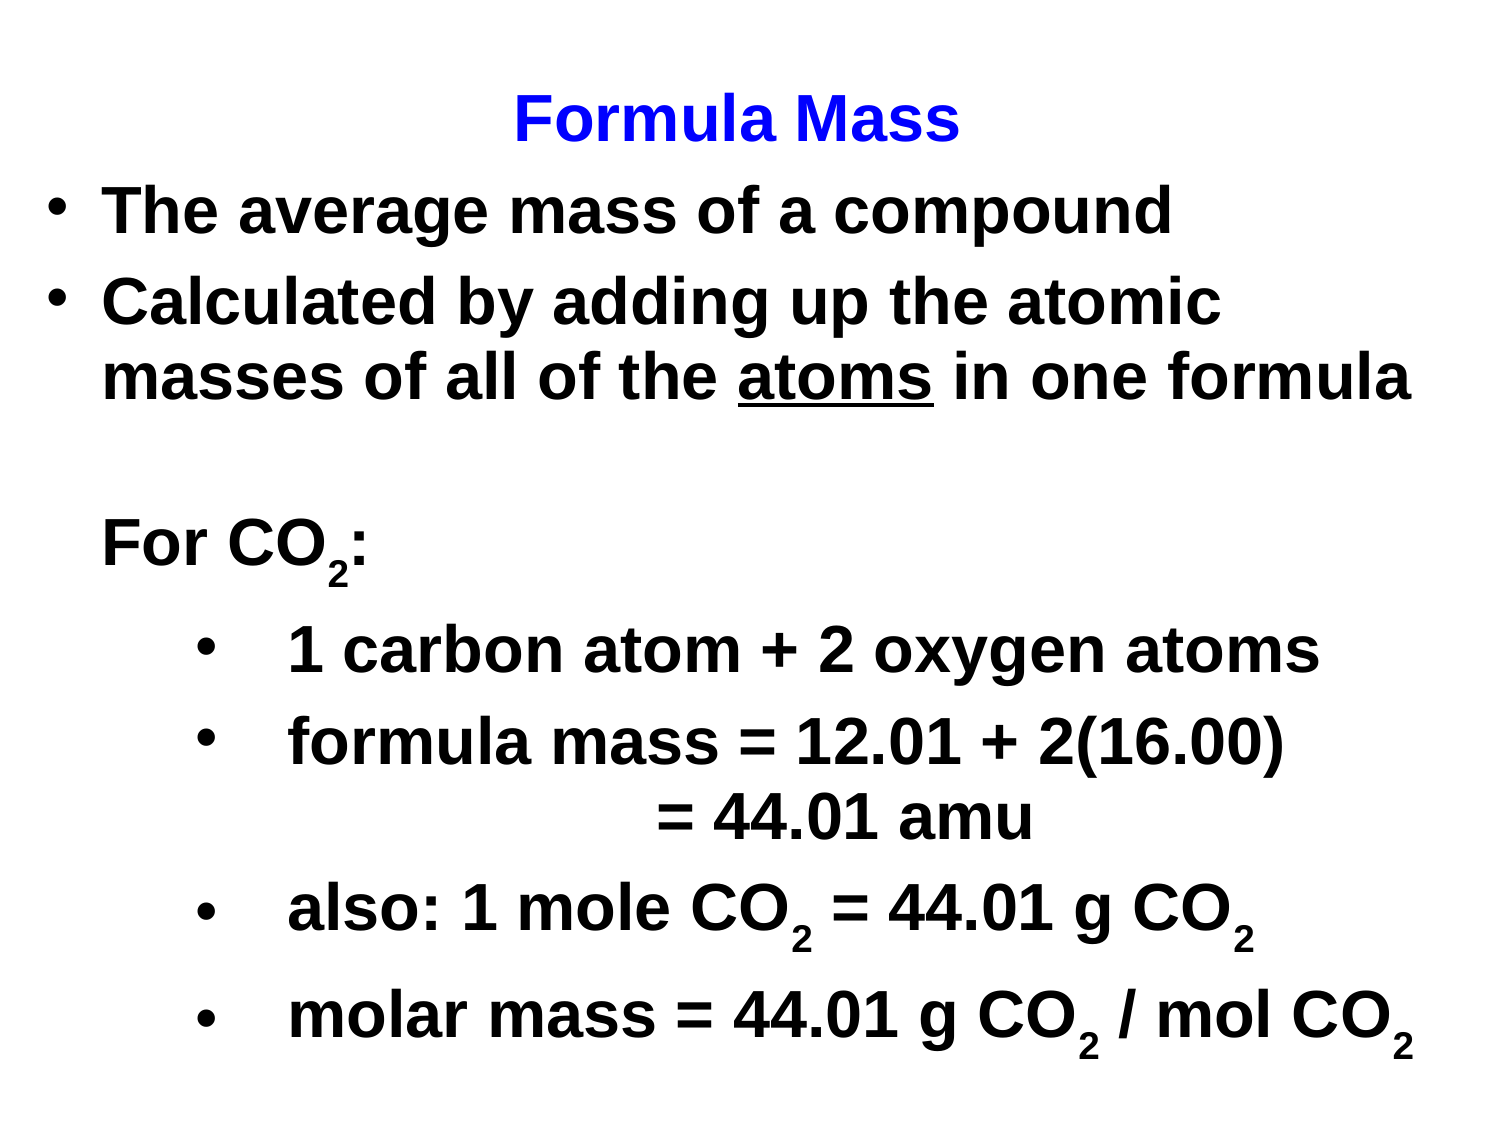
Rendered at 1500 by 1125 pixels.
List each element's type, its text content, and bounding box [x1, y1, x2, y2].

text_box Formula Mass The average mass of a compound Calculated by adding up the atomic masses of all of the atoms in one formula For CO2: 1 carbon atom + 2 oxygen atoms formula mass = 12.01 + 2(16.00) = 44.01 amu also: 1 mole CO2 = 44.01 g CO2 molar mass = 44.01 g CO2 / mol CO2 [44, 94, 1429, 1055]
